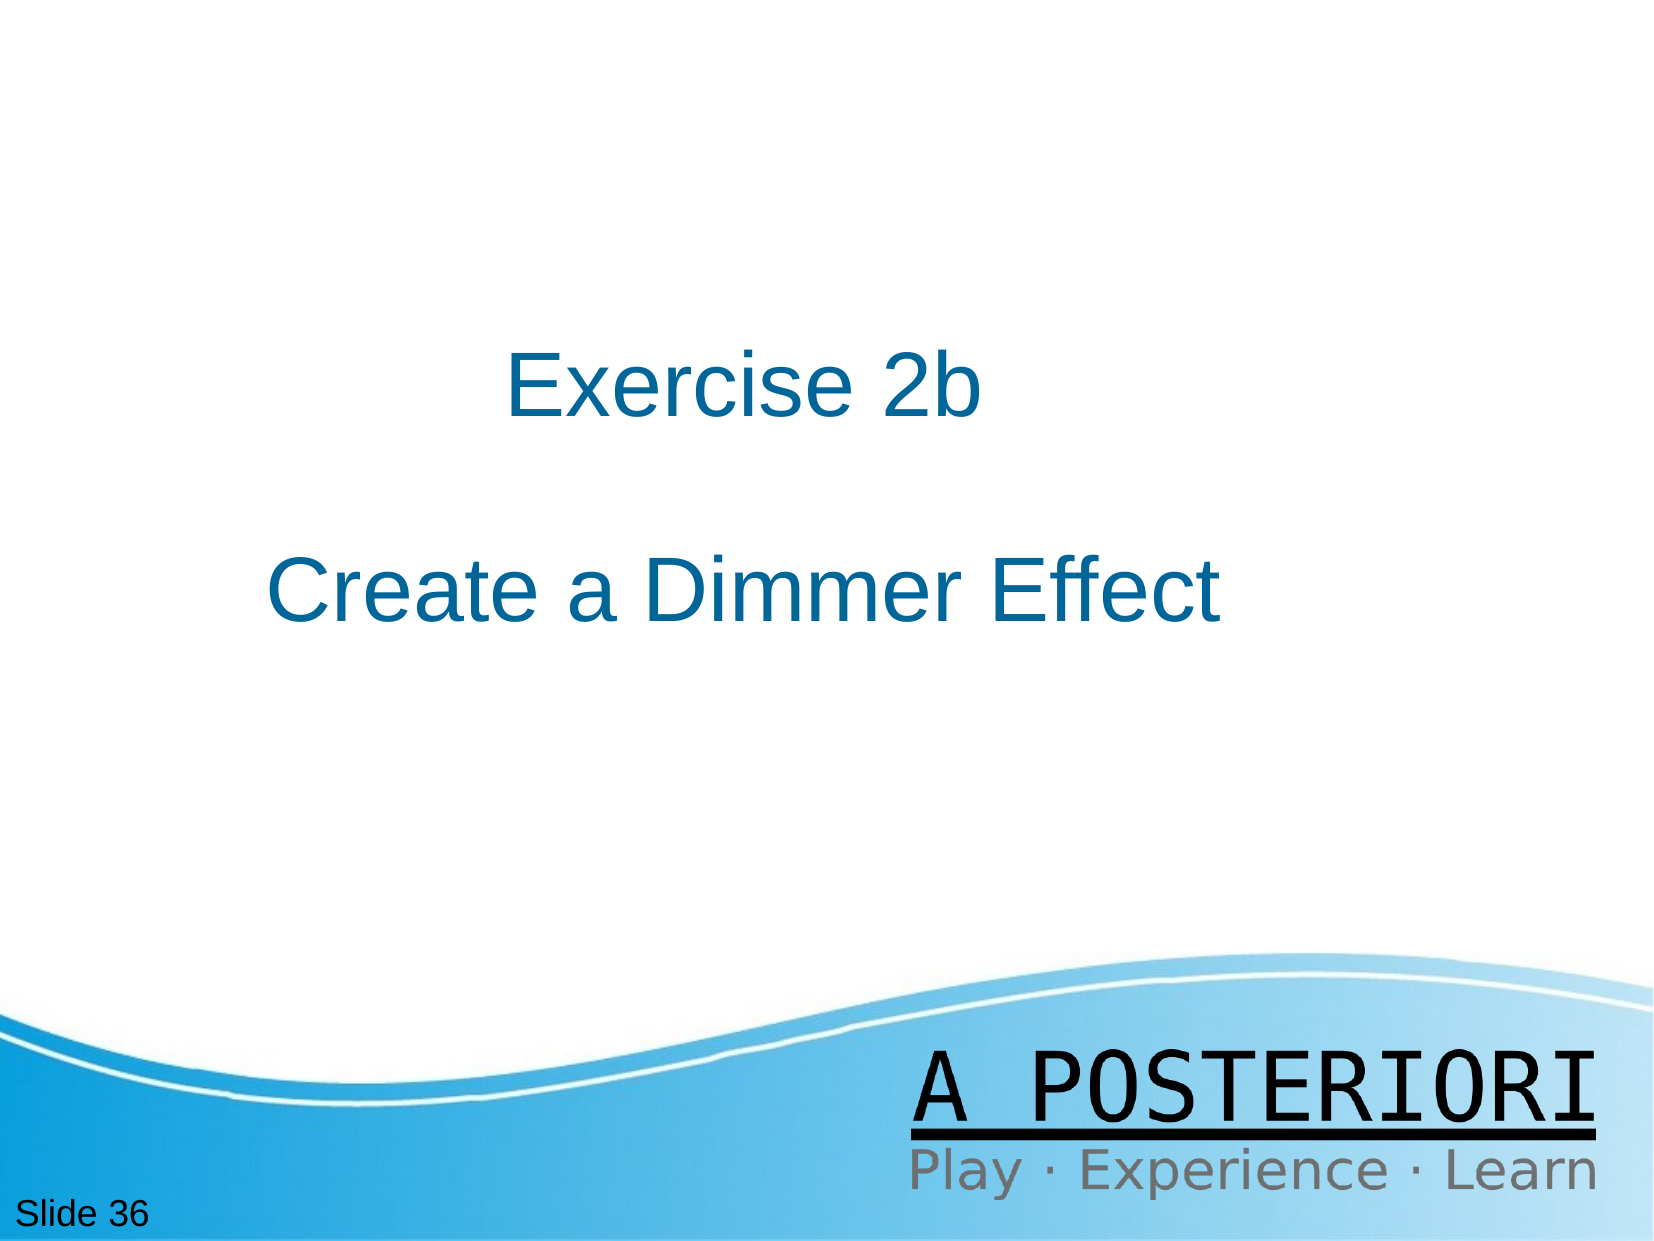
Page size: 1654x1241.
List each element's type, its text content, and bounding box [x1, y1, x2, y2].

title Exercise 2b Create a Dimmer Effect [0, 334, 1489, 641]
picture [0, 952, 1654, 1241]
